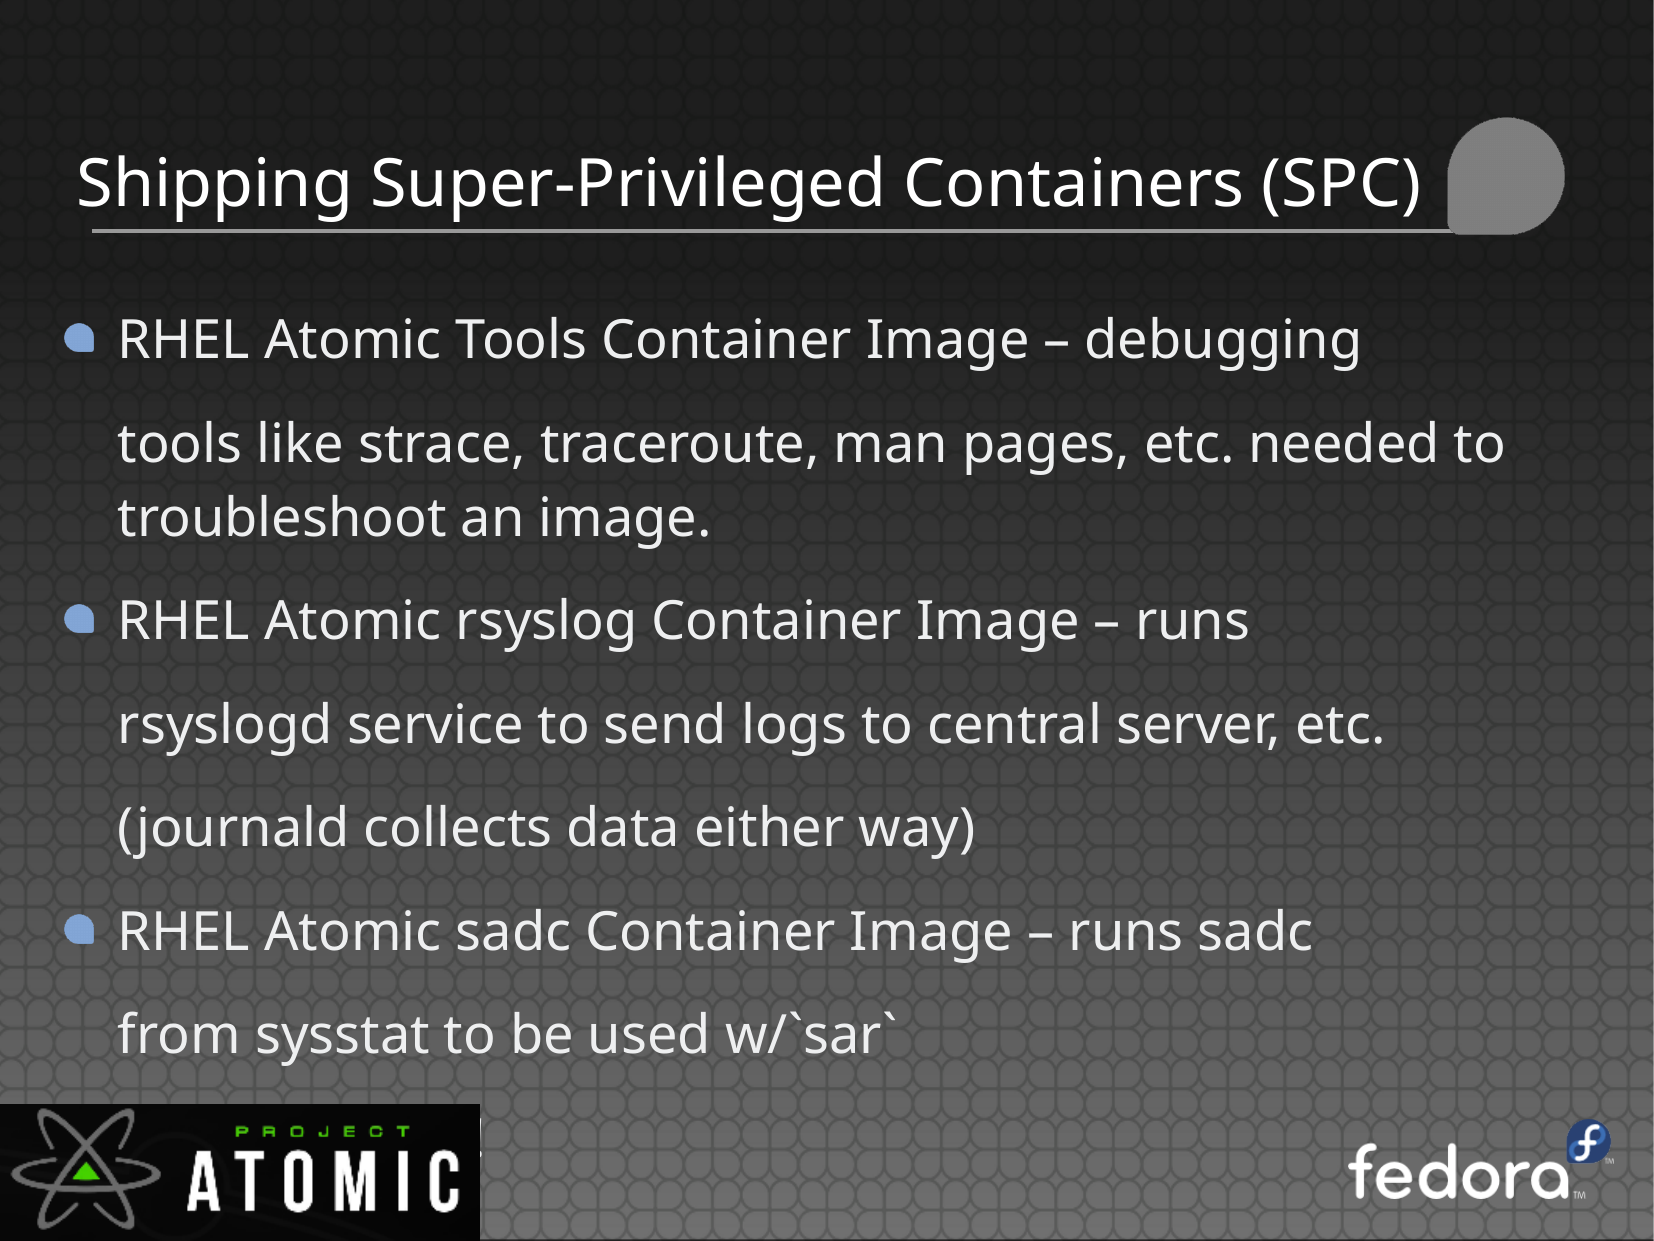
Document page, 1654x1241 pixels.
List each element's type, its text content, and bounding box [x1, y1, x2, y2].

title Shipping Super-Privileged Containers (SPC) [76, 112, 1566, 249]
picture [0, 0, 1654, 1241]
list RHEL Atomic Tools Container Image – debugging tools like strace, traceroute, man pages, etc. needed to troubleshoot an image. RHEL Atomic rsyslog Container Image – runs rsyslogd service to send logs to central server, etc. (journald collects data either way) RHEL Atomic sadc Container Image – runs sadc from sysstat to be used w/`sar` More to come! [46, 300, 1536, 1167]
